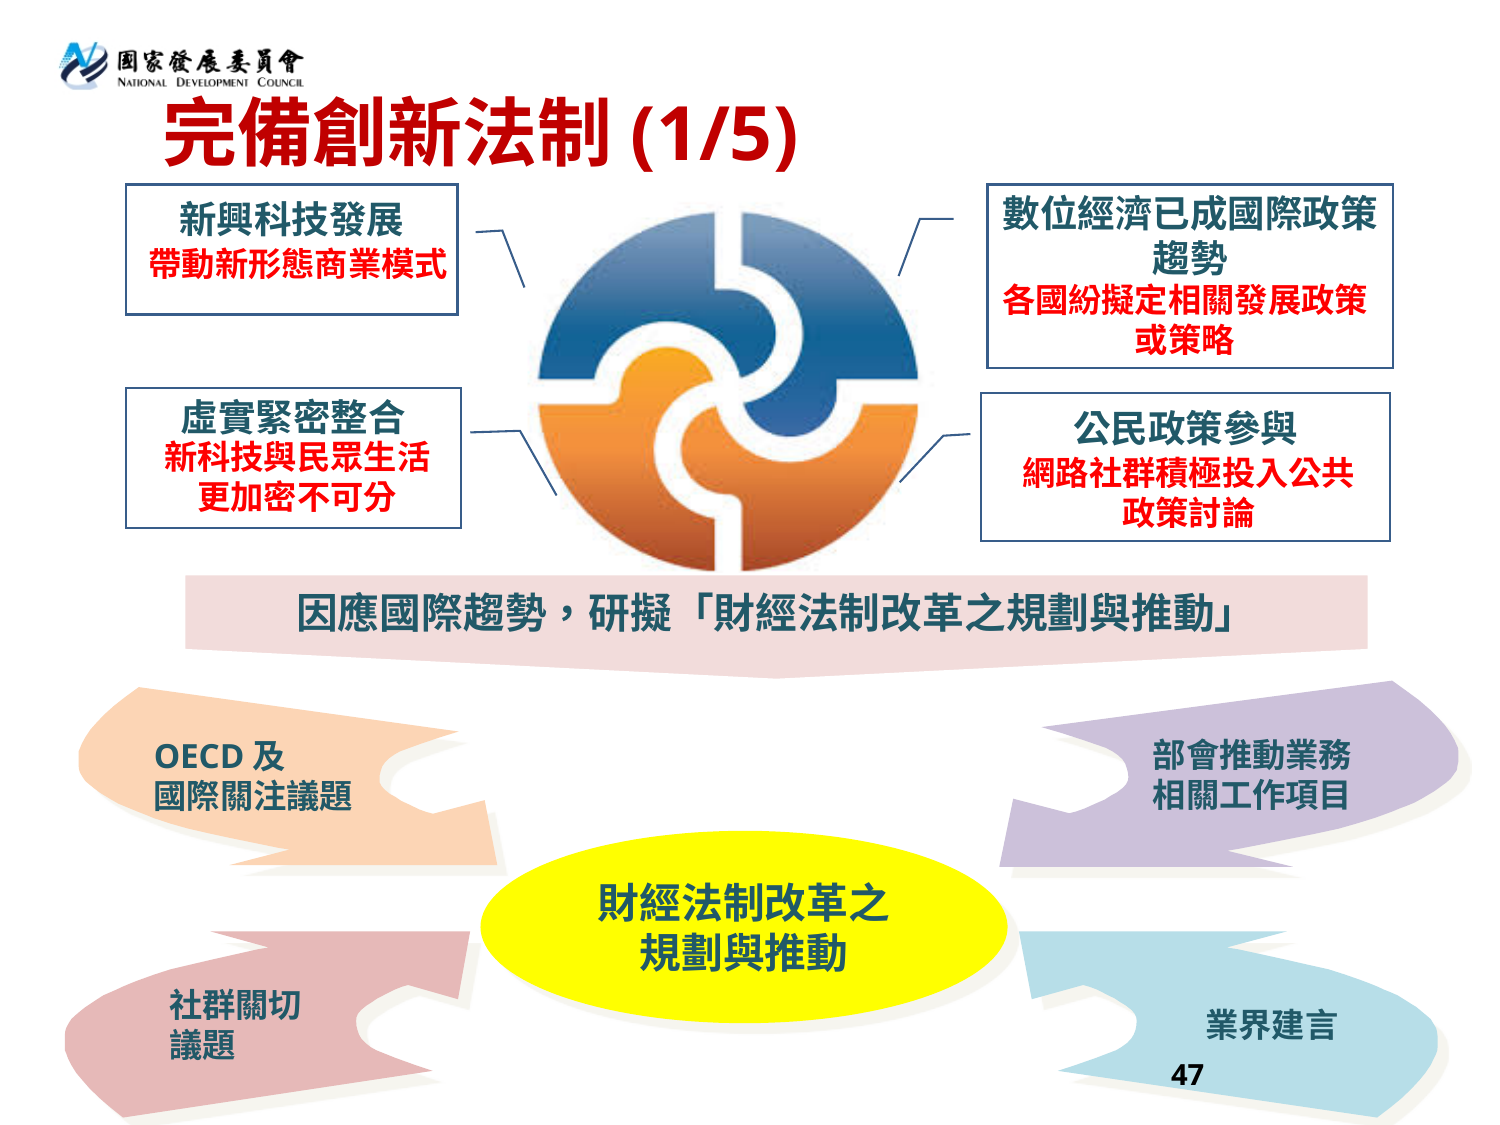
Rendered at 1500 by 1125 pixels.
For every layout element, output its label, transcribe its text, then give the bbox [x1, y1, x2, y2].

text_box OECD及 國際關注議題 [78, 687, 498, 866]
text_box 新興科技發展 [224, 228, 245, 235]
text_box 部會推動業務 相關工作項目 [999, 680, 1459, 867]
text_box 新興科技發展 [126, 184, 458, 314]
text_box 各國紛擬定相關發展政策或策略 [981, 271, 1389, 368]
text_box 帶動新形態商業模式 [130, 235, 467, 291]
text_box 財經法制改革之 規劃與推動 [480, 830, 1008, 1024]
text_box 47 [1156, 1045, 1500, 1106]
text_box 業界建言 [1018, 931, 1438, 1086]
picture [512, 172, 969, 574]
text_box 新科技與民眾生活 更加密不可分 [112, 428, 483, 525]
text_box 因應國際趨勢，研擬「財經法制改革之規劃與推動」 [172, 574, 1380, 680]
title 完備創新法制(1/5) [147, 27, 1500, 245]
text_box 公民政策參與 [1119, 433, 1135, 444]
text_box 公民政策參與 [1268, 437, 1289, 444]
text_box 新興科技發展 [301, 211, 314, 235]
text_box 虛實緊密整合 [335, 410, 355, 419]
text_box 公民政策參與 [981, 393, 1390, 541]
text_box 數位經濟已成國際政策趨勢 [988, 184, 1393, 368]
text_box 虛實緊密整合 [126, 388, 461, 428]
text_box 業界建言 [1298, 1106, 1393, 1118]
text_box 社群關切 議題 [64, 931, 471, 1118]
text_box 新興科技發展 [337, 221, 350, 235]
text_box 網路社群積極投入公共政策討論 [995, 444, 1383, 541]
